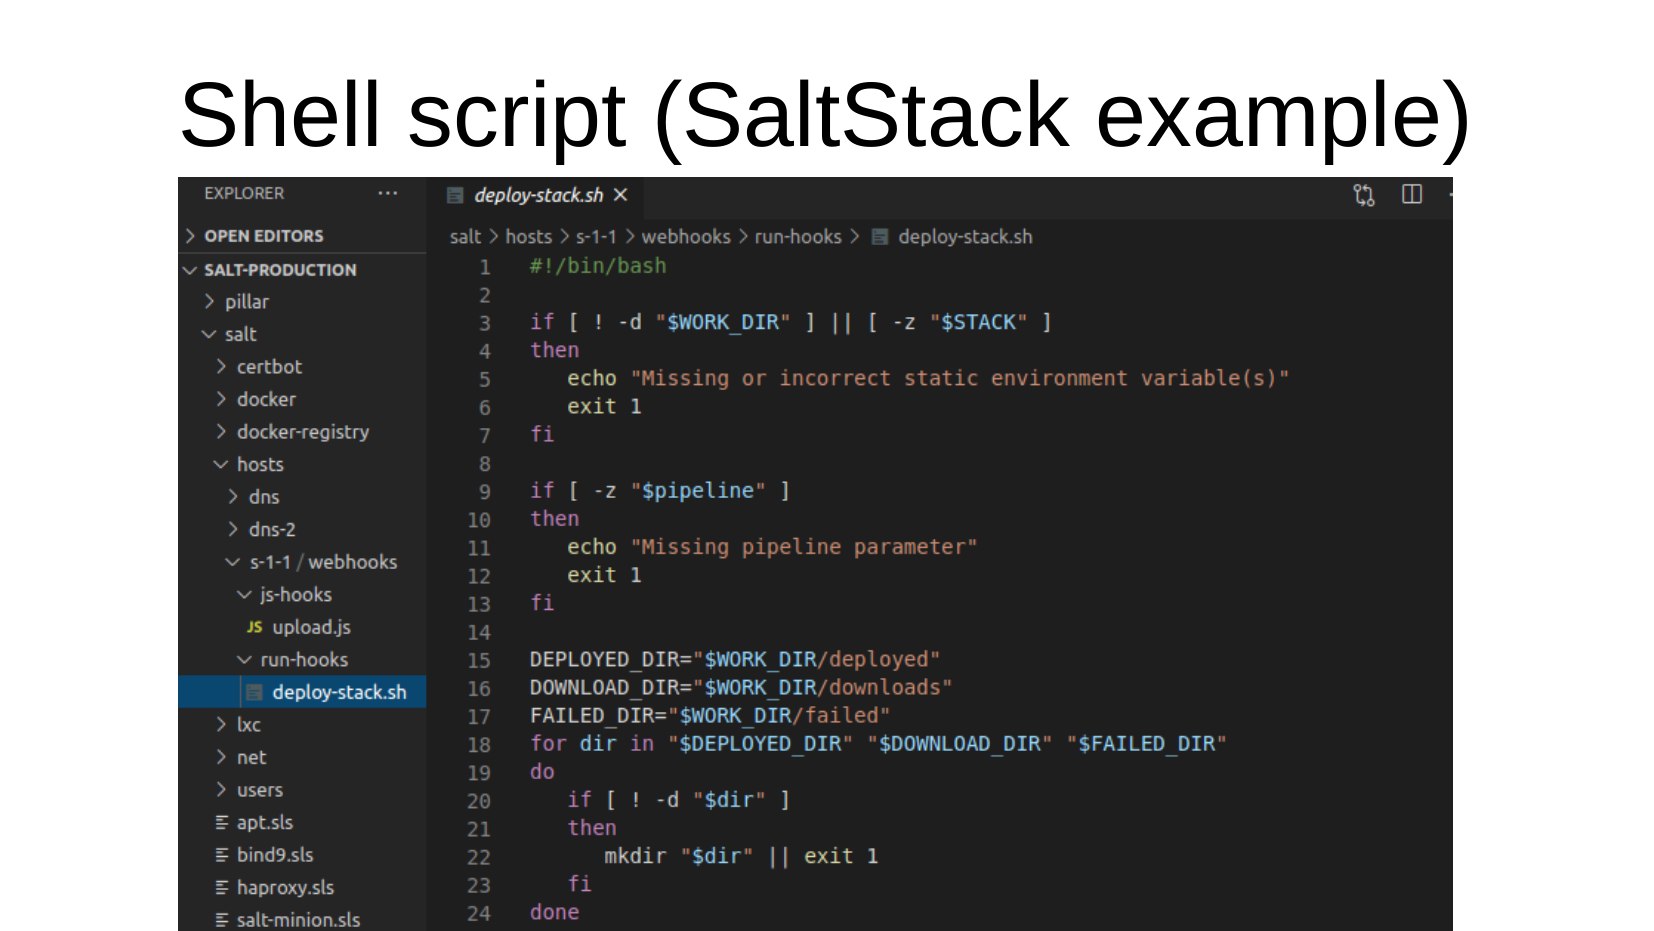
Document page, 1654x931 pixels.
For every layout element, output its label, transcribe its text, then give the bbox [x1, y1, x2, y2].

picture [178, 177, 1453, 931]
title Shell script (SaltStack example) [82, 37, 1571, 193]
